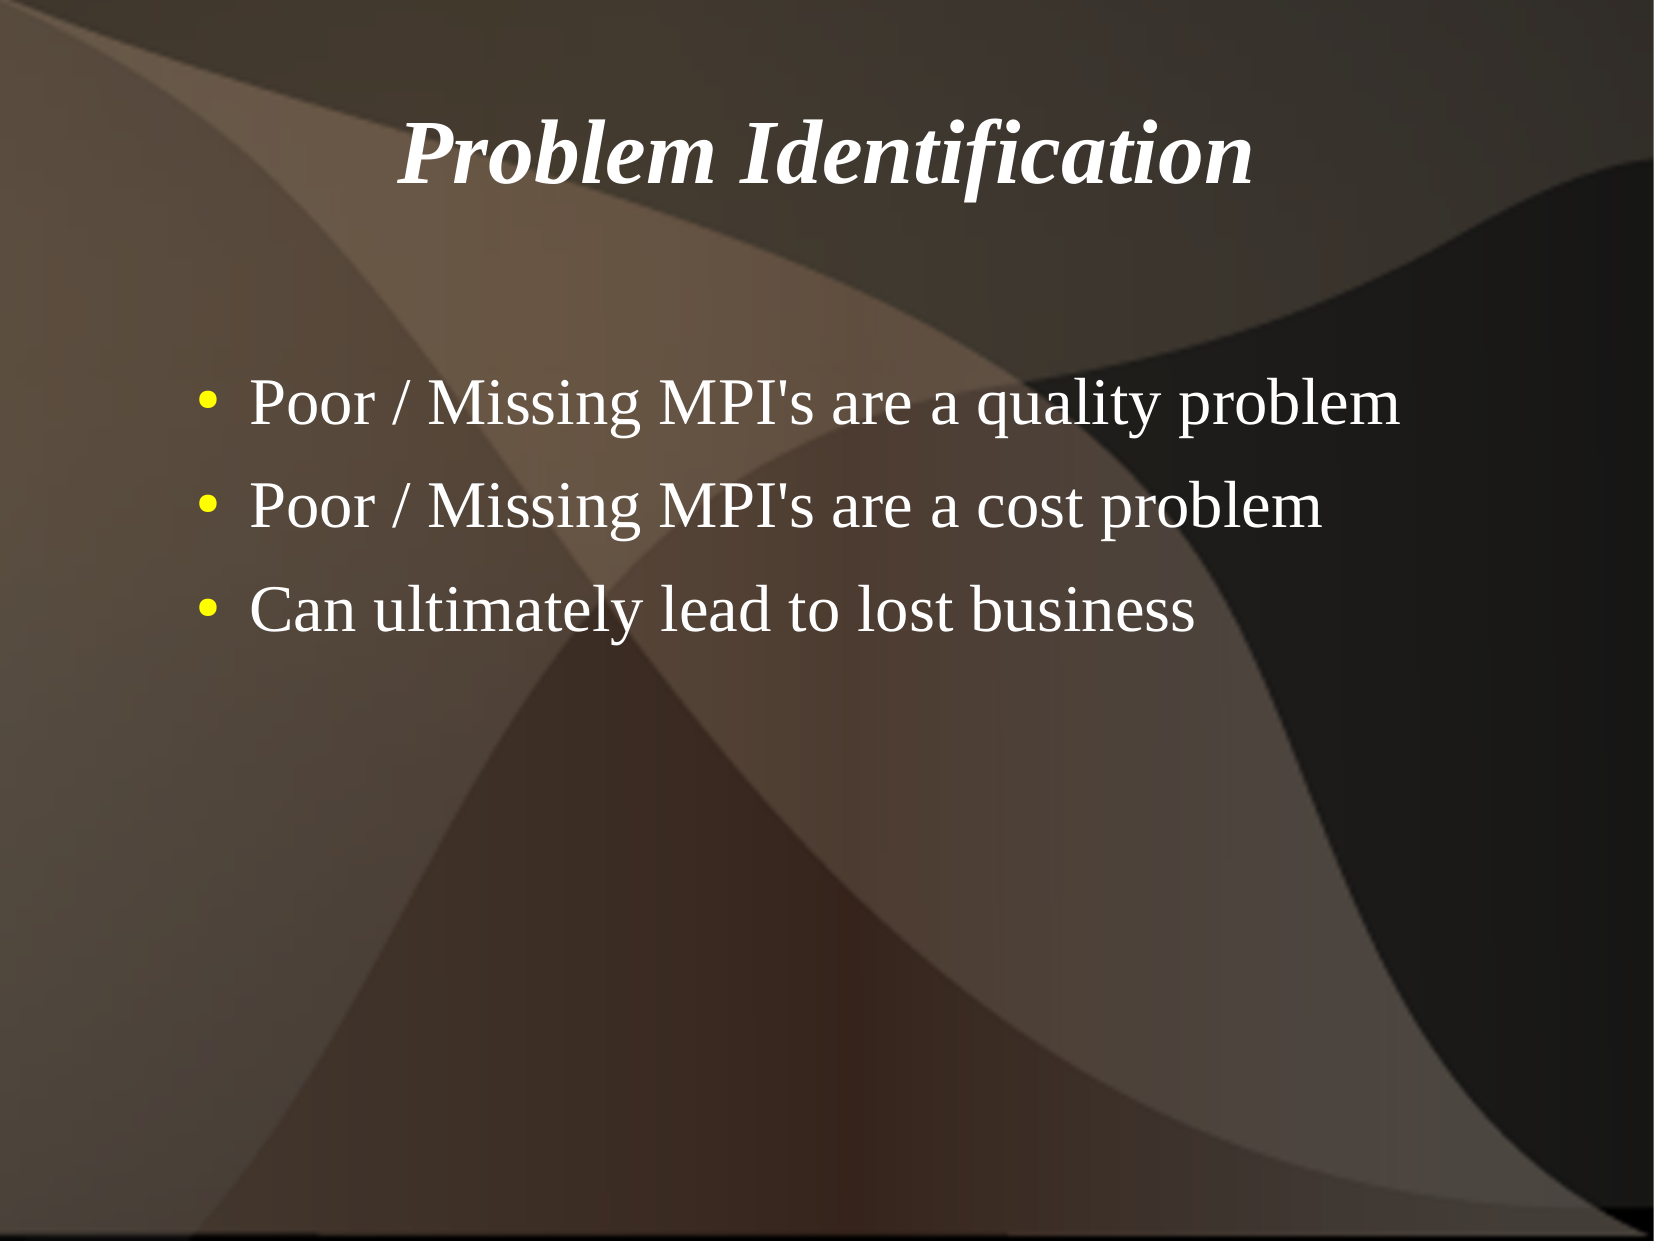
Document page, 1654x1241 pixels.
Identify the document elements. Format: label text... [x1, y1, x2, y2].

title Problem Identification [82, 49, 1571, 257]
list Poor / Missing MPI's are a quality problem Poor / Missing MPI's are a cost problem Can ultimately lead to lost business [178, 364, 1570, 1147]
picture [0, 0, 1654, 1241]
